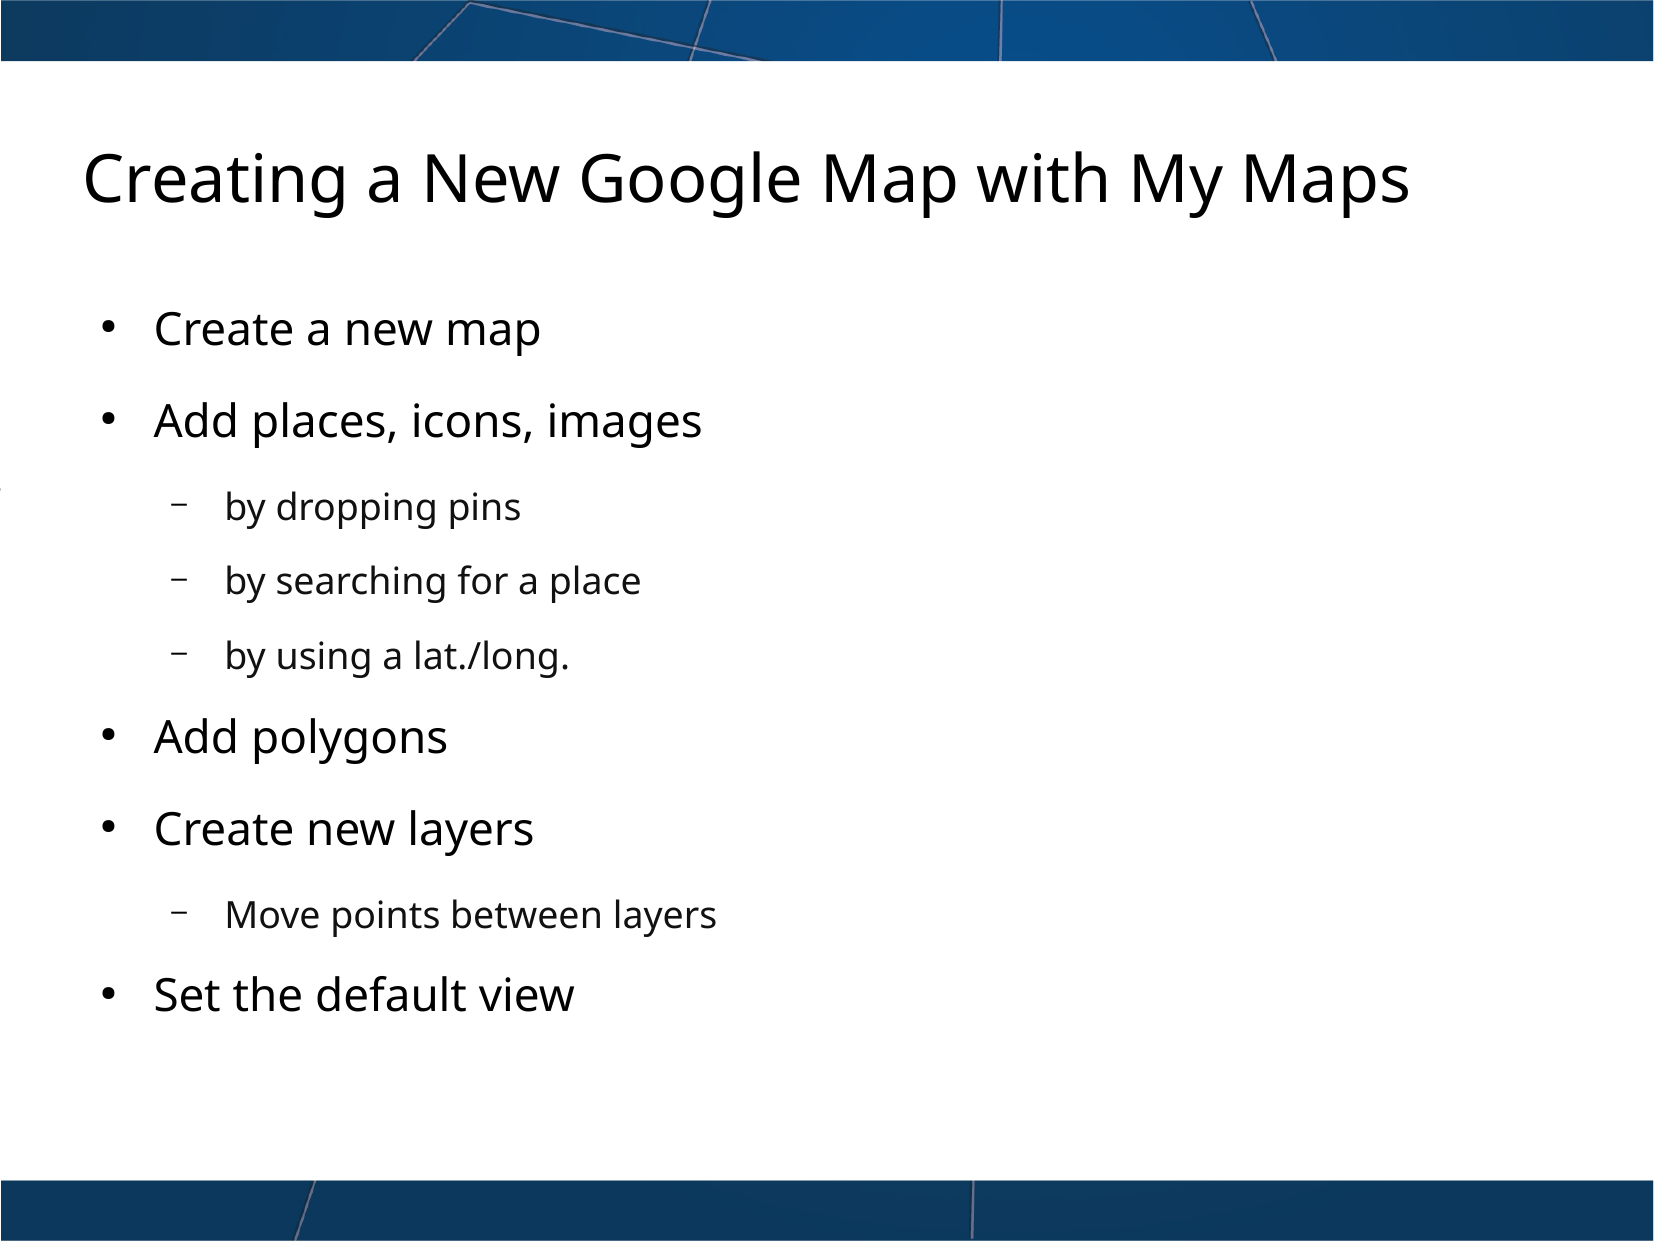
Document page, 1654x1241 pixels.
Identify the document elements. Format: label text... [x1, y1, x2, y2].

list Create a new map Add places, icons, images by dropping pins by searching for a place by using a lat./long. Add polygons Create new layers Move points between layers Set the default view [82, 296, 1571, 1083]
title Creating a New Google Map with My Maps [82, 73, 1571, 281]
picture [0, 0, 1654, 1241]
